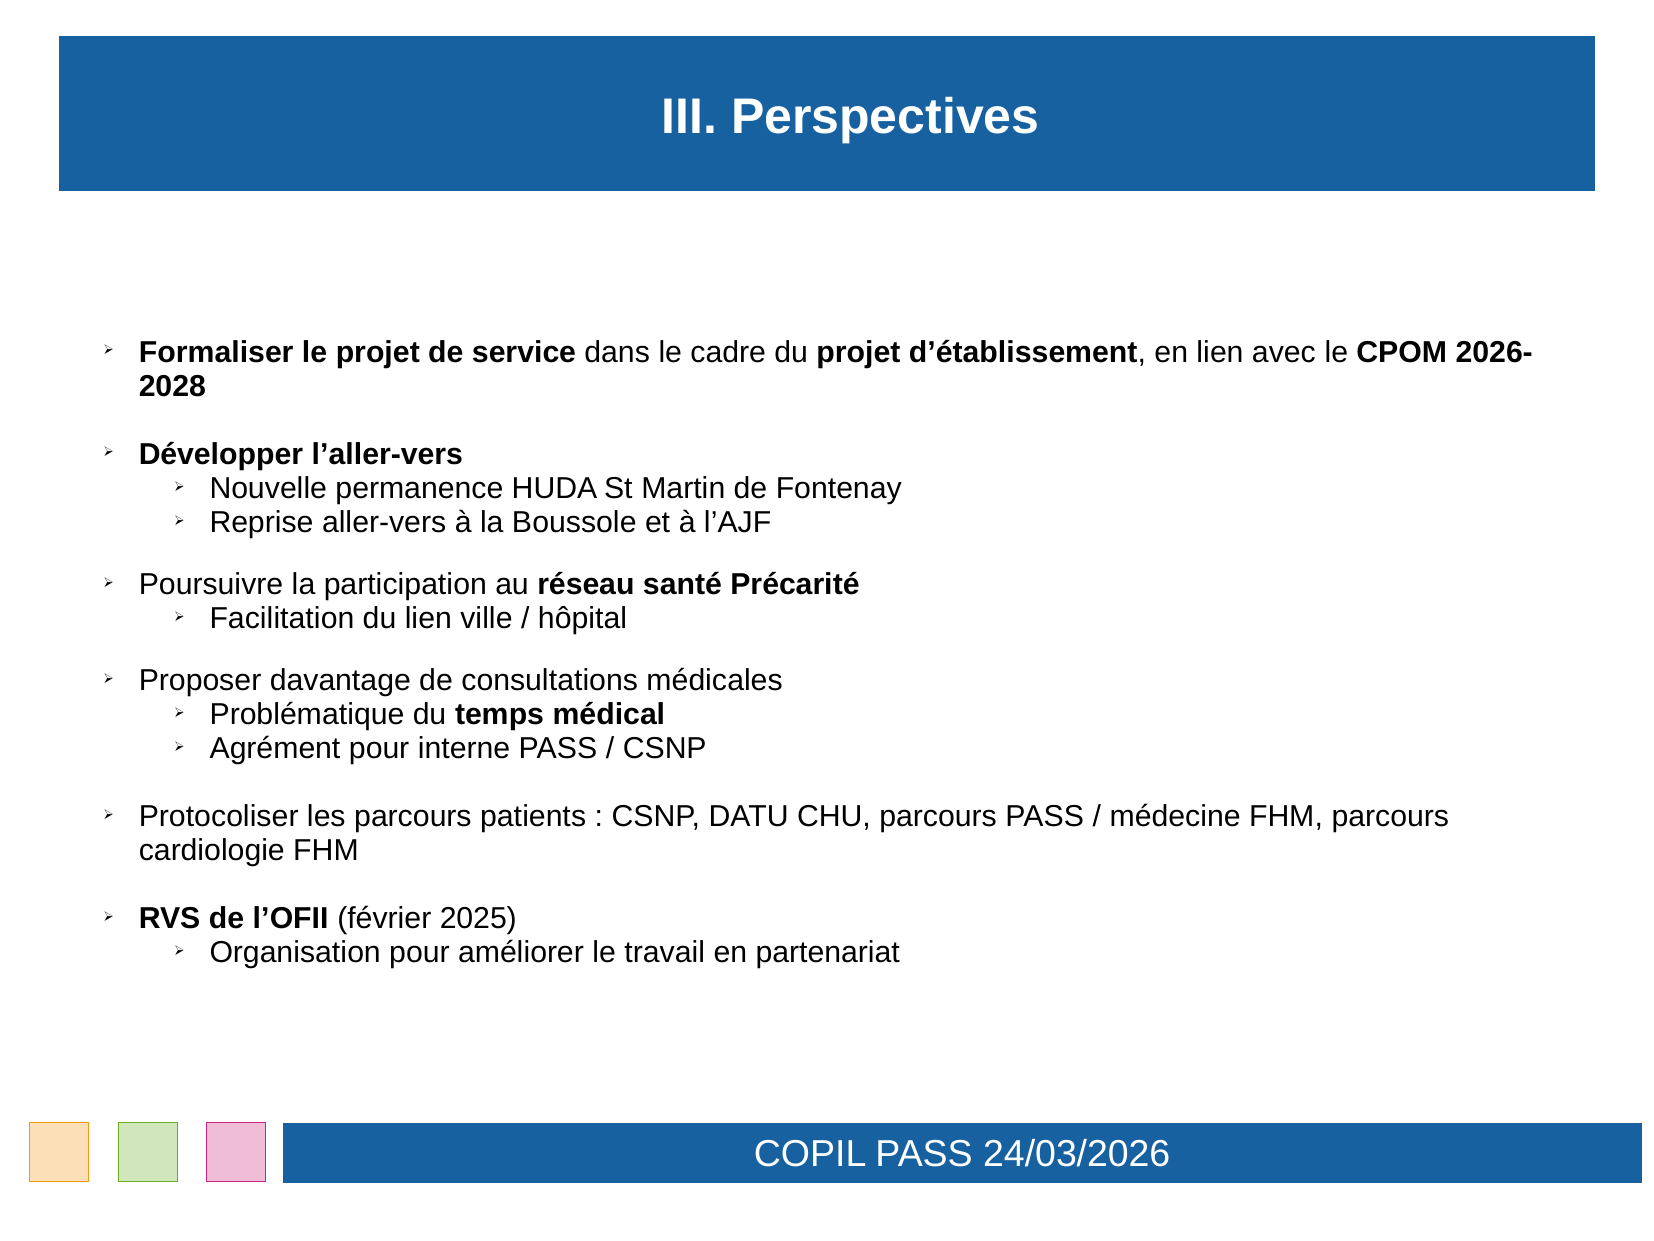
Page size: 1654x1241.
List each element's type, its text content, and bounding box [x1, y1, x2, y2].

text_box [206, 1122, 266, 1182]
text_box [29, 1122, 89, 1182]
text_box [118, 1122, 178, 1182]
title III. Perspectives [118, 24, 1583, 207]
text_box [1583, 36, 1595, 191]
text_box [59, 36, 118, 191]
text_box Formaliser le projet de service dans le cadre du projet d’établissement, en lien avec le CPOM 2026-2028 Développer l’aller-vers Nouvelle permanence HUDA St Martin de Fontenay Reprise aller-vers à la Boussole et à l’AJF Poursuivre la participation au réseau santé Précarité Facilitation du lien ville / hôpital Proposer davantage de consultations médicales Problématique du temps médical Agrément pour interne PASS / CSNP Protocoliser les parcours patients : CSNP, DATU CHU, parcours PASS / médecine FHM, parcours cardiologie FHM RVS de l’OFII (février 2025) Organisation pour améliorer le travail en partenariat [88, 260, 1595, 1063]
text_box COPIL PASS 24/03/2026 [283, 1123, 1642, 1183]
